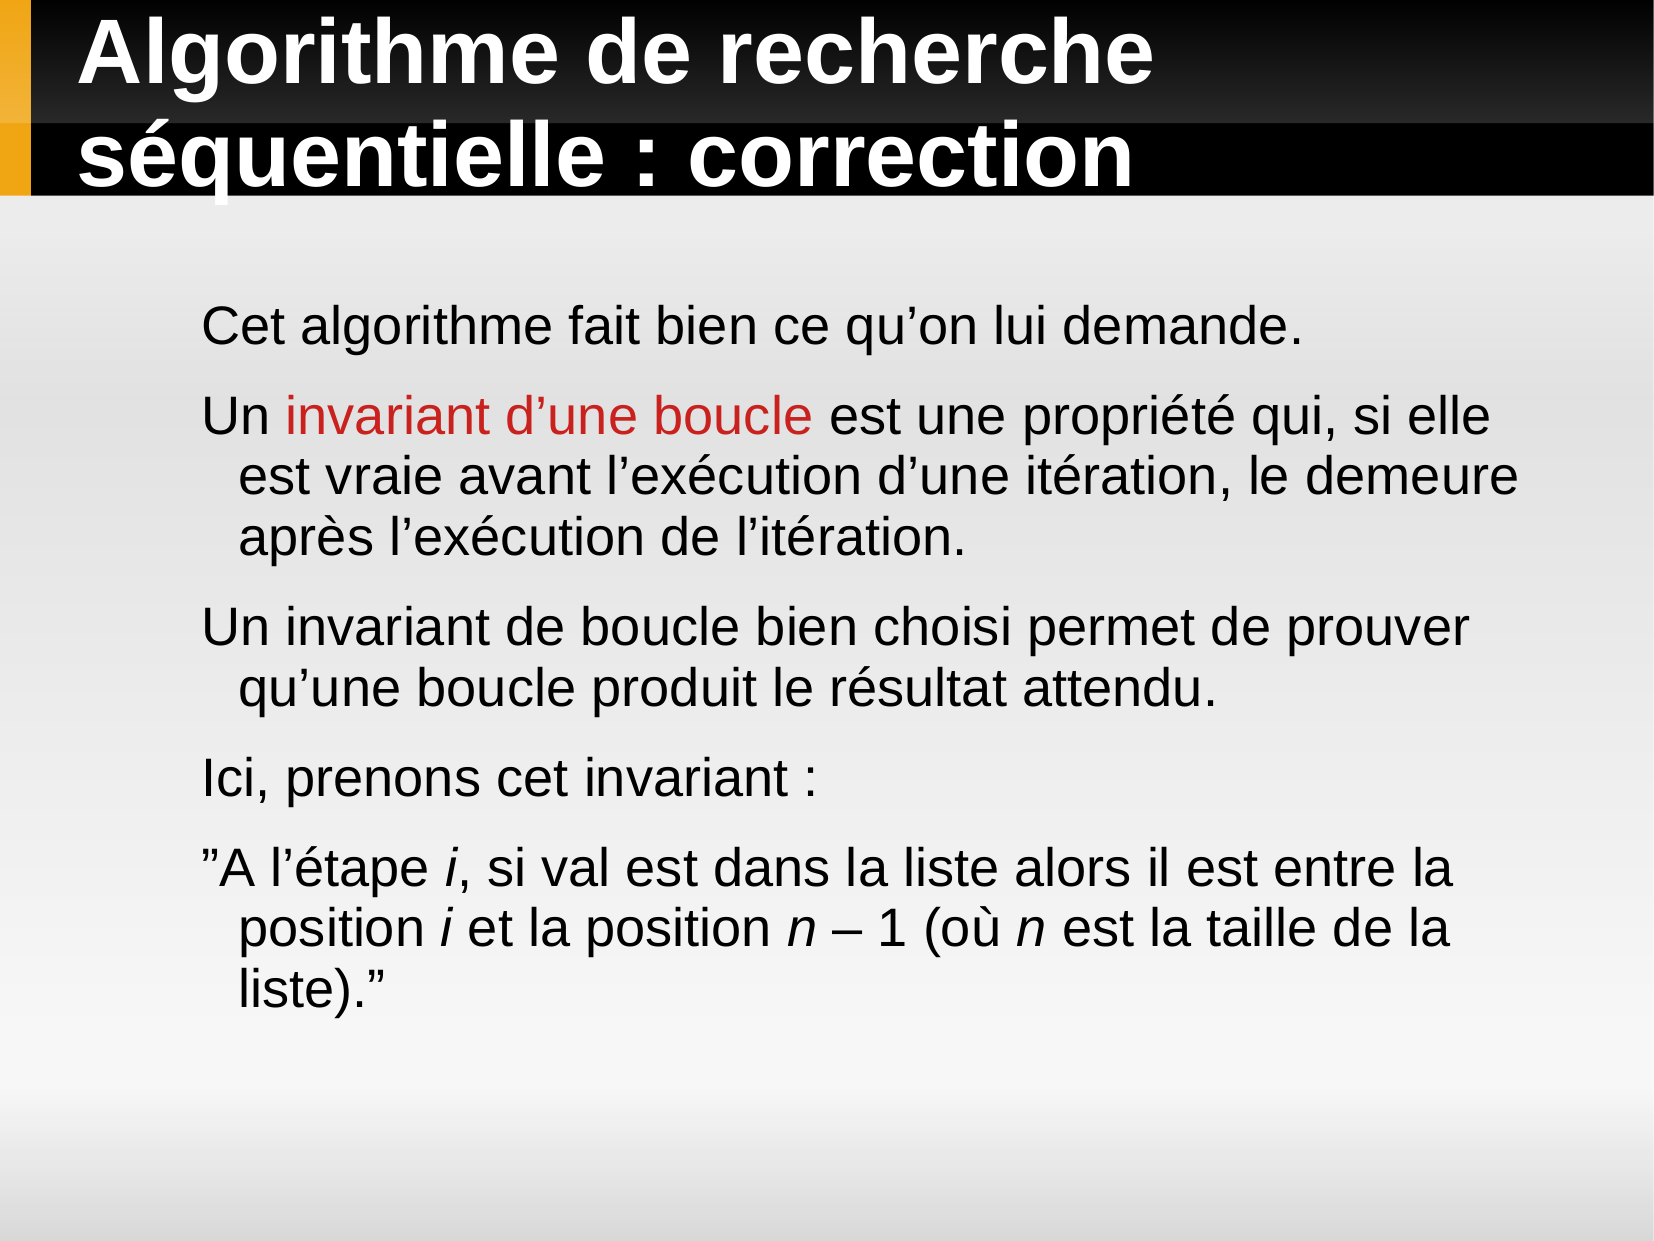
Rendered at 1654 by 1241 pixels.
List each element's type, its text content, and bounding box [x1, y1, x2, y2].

title Algorithme de recherche séquentielle : correction [76, 0, 1565, 208]
picture [0, 0, 1654, 1241]
list Cet algorithme fait bien ce qu’on lui demande. Un invariant d’une boucle est une propriété qui, si elle est vraie avant l’exécution d’une itération, le demeure après l’exécution de l’itération. Un invariant de boucle bien choisi permet de prouver qu’une boucle produit le résultat attendu. Ici, prenons cet invariant : ”A l’étape i, si val est dans la liste alors il est entre la position i et la position n – 1 (où n est la taille de la liste).” [88, 295, 1577, 1019]
